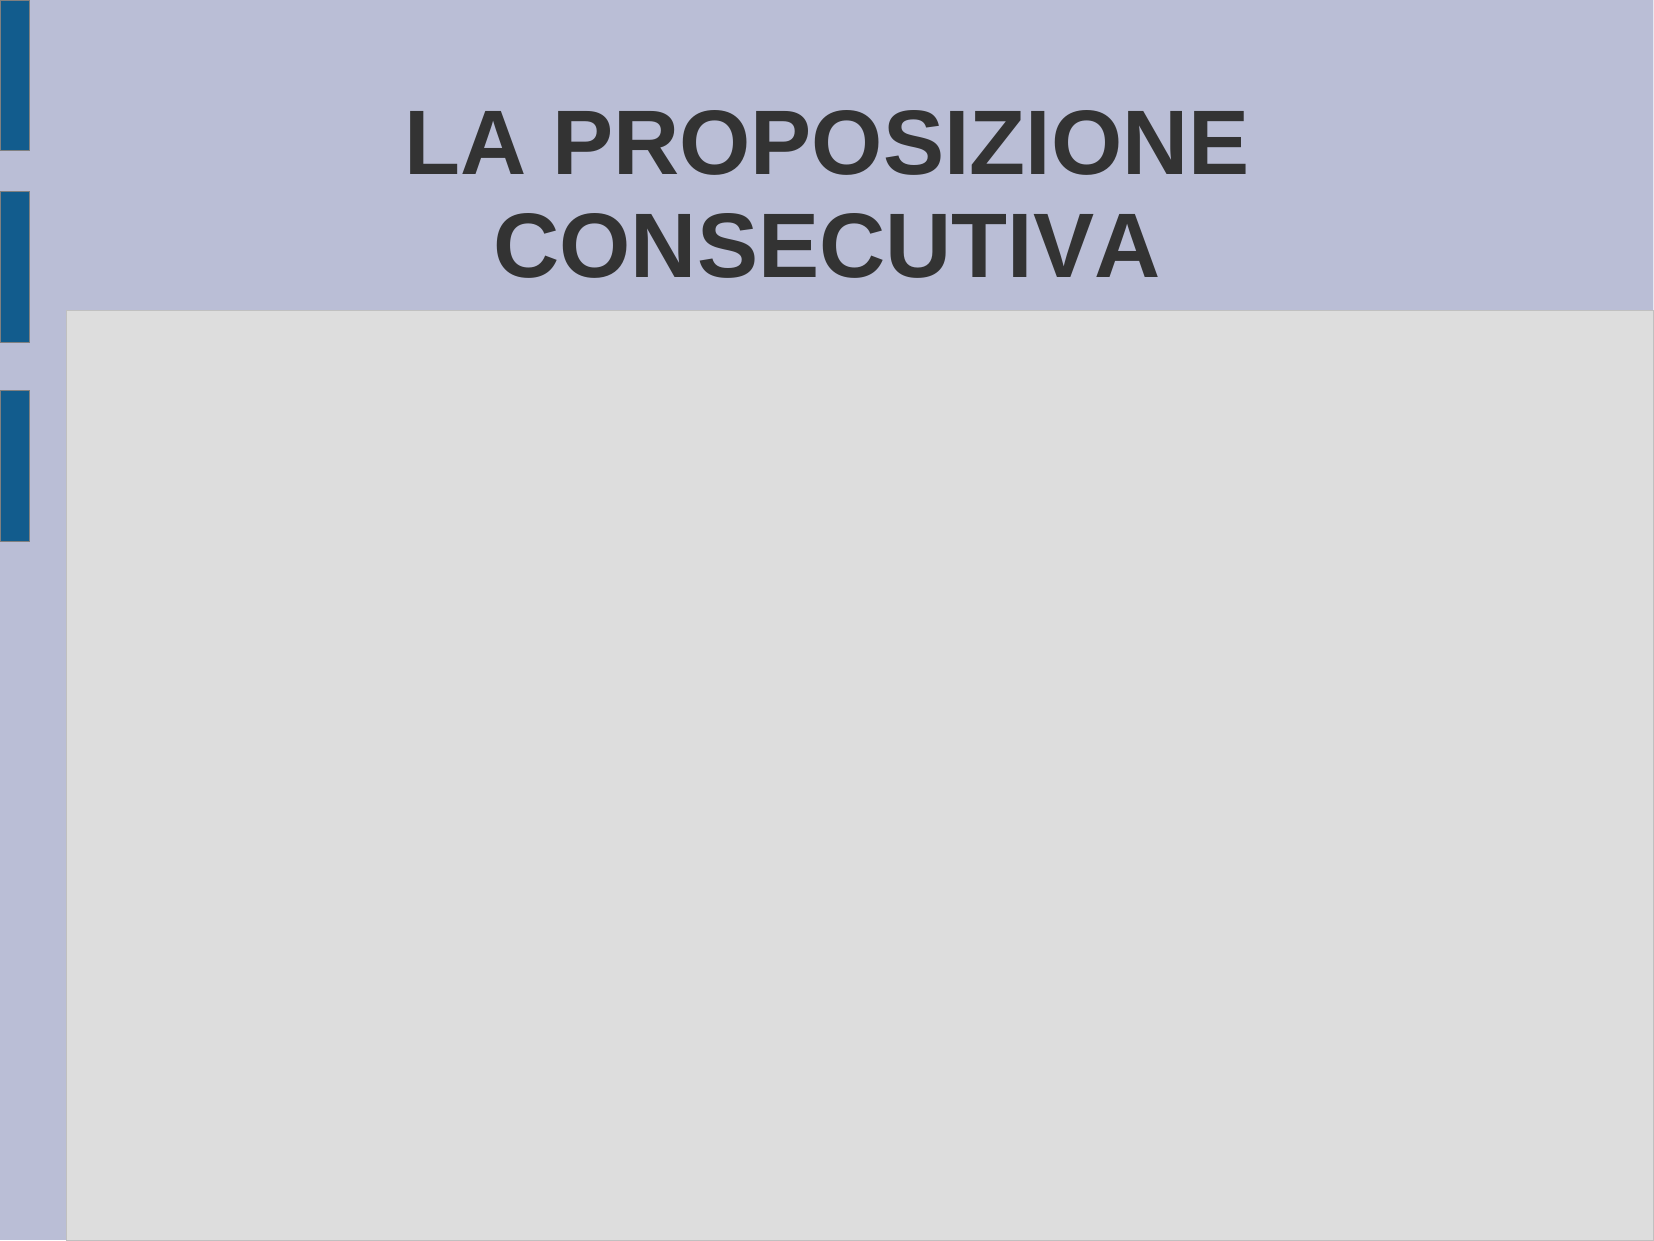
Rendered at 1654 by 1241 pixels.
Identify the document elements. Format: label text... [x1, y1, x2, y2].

title LA PROPOSIZIONE CONSECUTIVA [121, 91, 1534, 299]
